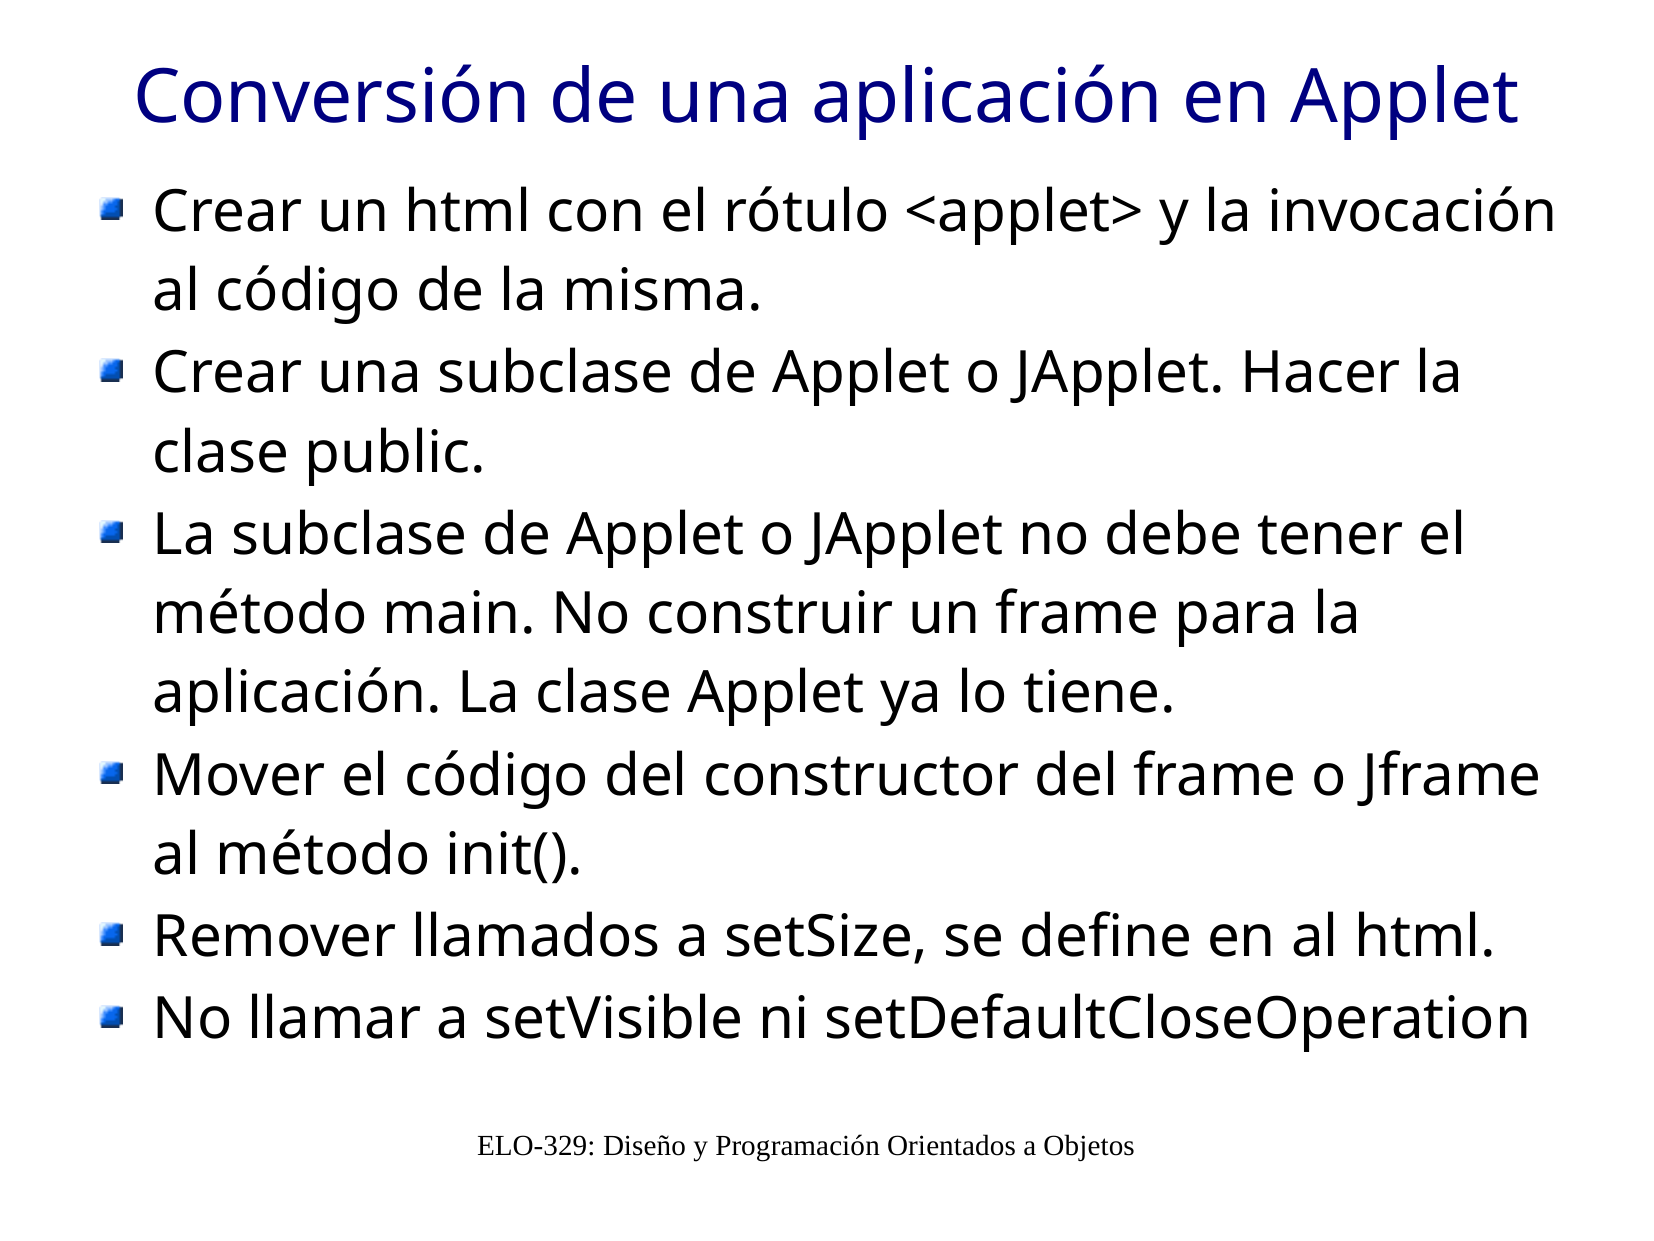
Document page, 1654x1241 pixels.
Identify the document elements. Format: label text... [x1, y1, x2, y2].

title Conversión de una aplicación en Applet [82, 43, 1571, 145]
list Crear un html con el rótulo <applet> y la invocación al código de la misma. Crear una subclase de Applet o JApplet. Hacer la clase public. La subclase de Applet o JApplet no debe tener el método main. No construir un frame para la aplicación. La clase Applet ya lo tiene. Mover el código del constructor del frame o Jframe al método init(). Remover llamados a setSize, se define en al html. No llamar a setVisible ni setDefaultCloseOperation [81, 169, 1571, 1099]
